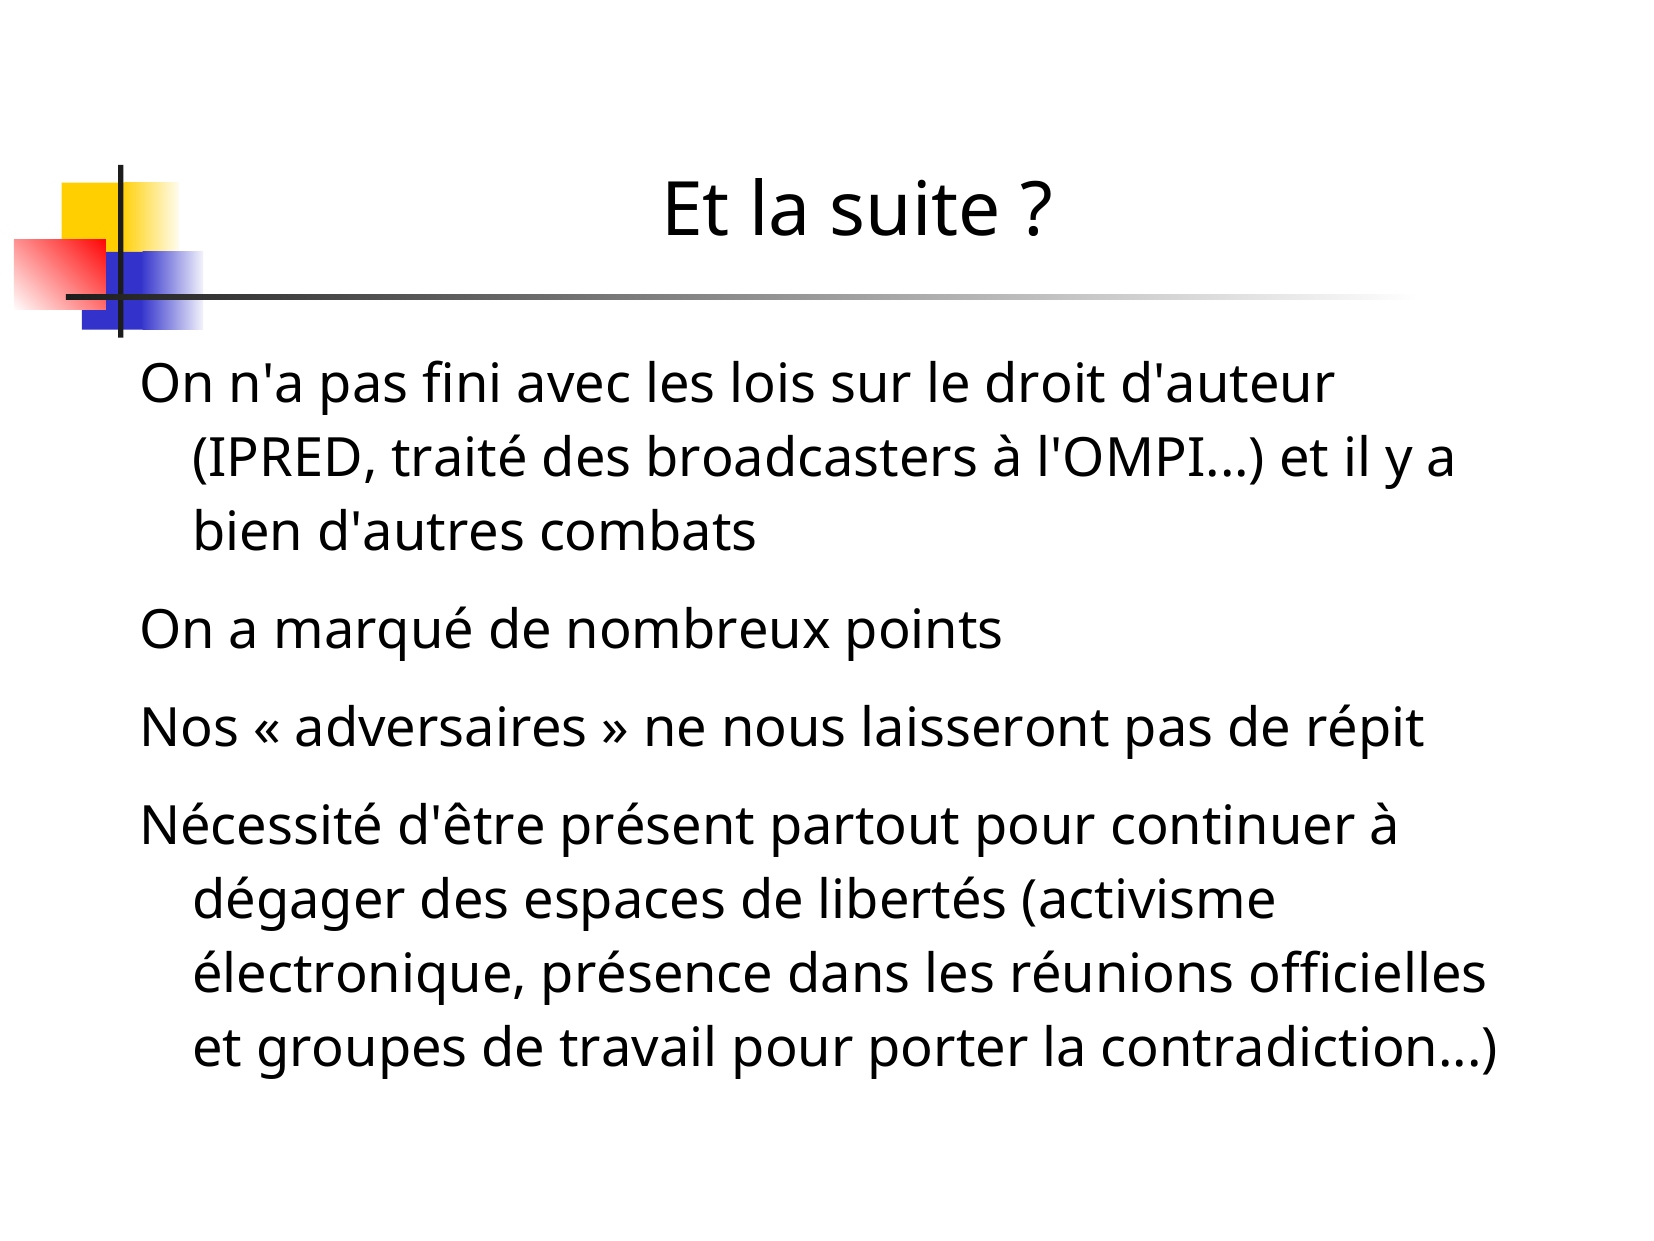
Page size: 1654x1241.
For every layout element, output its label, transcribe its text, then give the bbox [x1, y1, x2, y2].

list On n'a pas fini avec les lois sur le droit d'auteur (IPRED, traité des broadcasters à l'OMPI...) et il y a bien d'autres combats On a marqué de nombreux points Nos « adversaires » ne nous laisseront pas de répit Nécessité d'être présent partout pour continuer à dégager des espaces de libertés (activisme électronique, présence dans les réunions officielles et groupes de travail pour porter la contradiction...) [121, 344, 1534, 1143]
title Et la suite ? [121, 102, 1534, 311]
